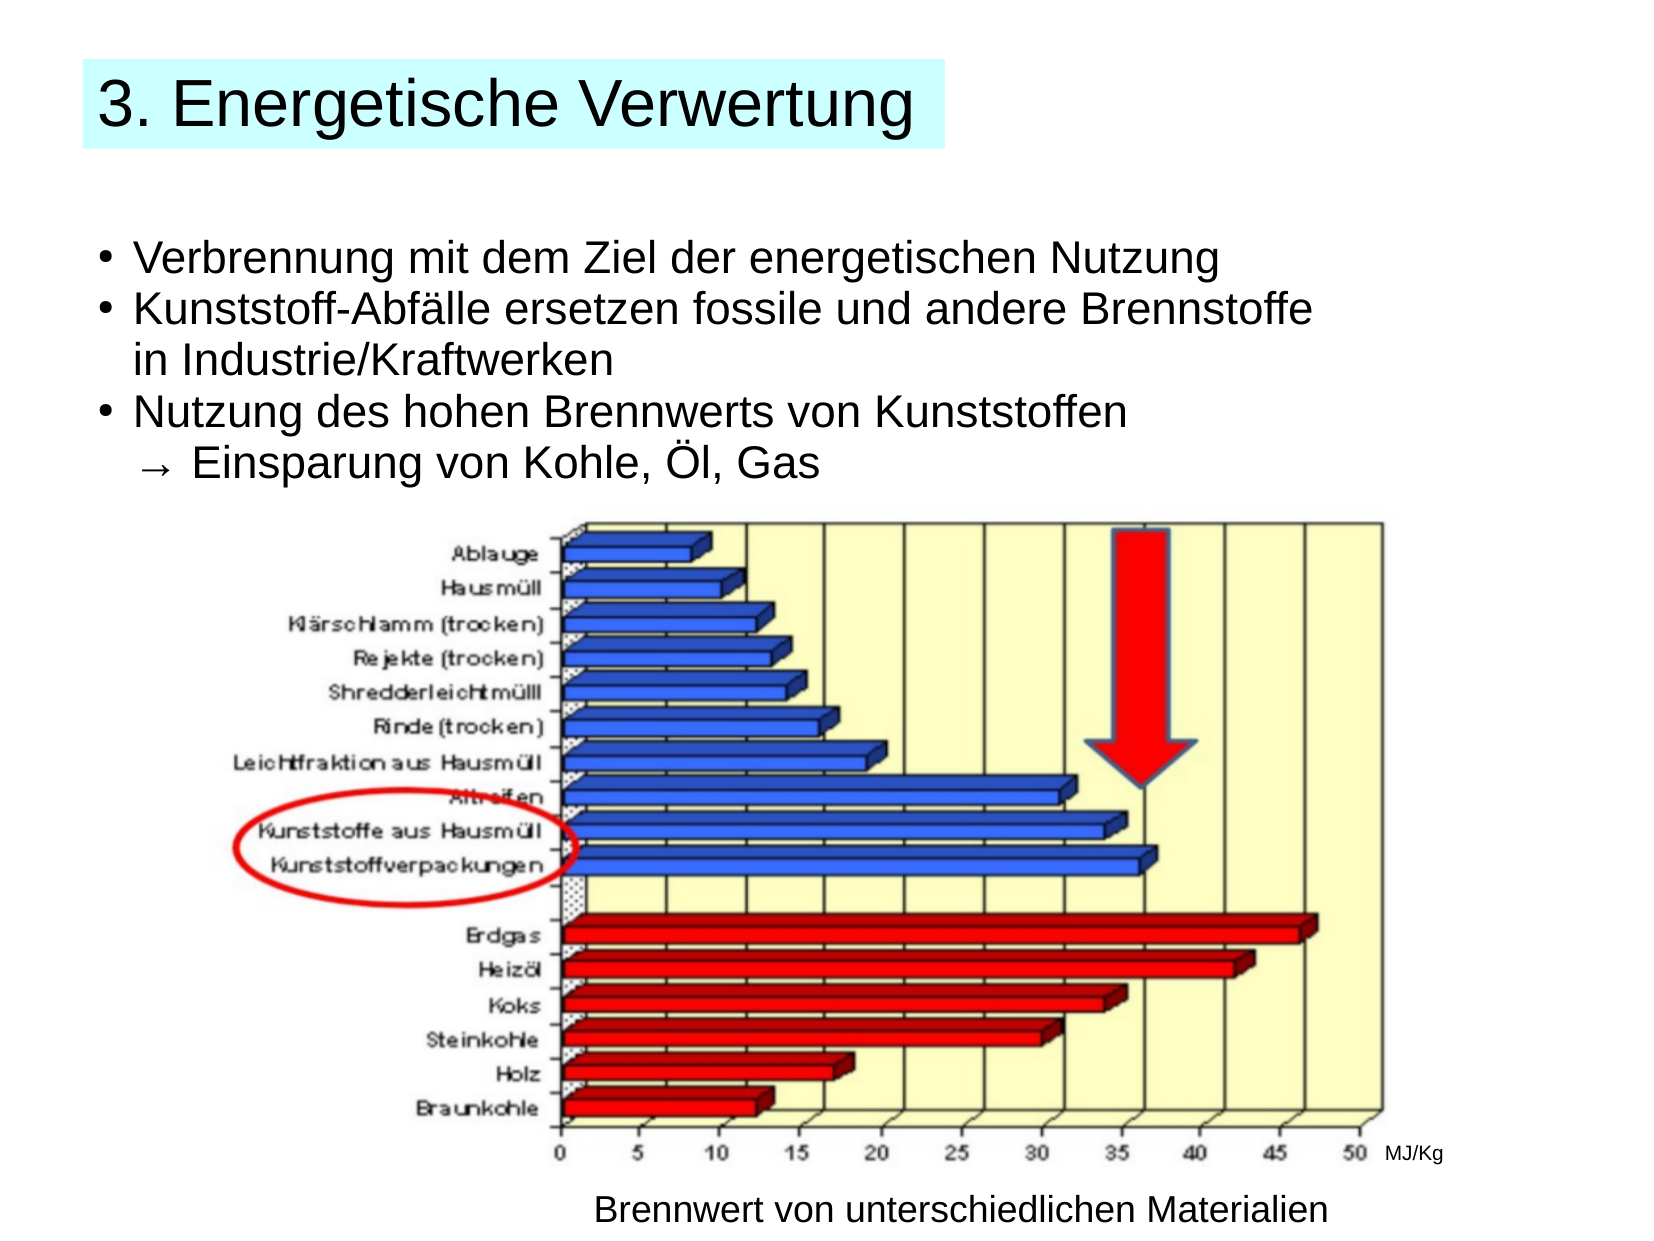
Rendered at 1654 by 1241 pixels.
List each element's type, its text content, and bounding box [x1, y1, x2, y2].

picture [200, 507, 1418, 1168]
text_box MJ/Kg [1370, 1133, 1465, 1172]
text_box 3. Energetische Verwertung [82, 59, 945, 149]
text_box Brennwert von unterschiedlichen Materialien [578, 1181, 1501, 1238]
text_box Verbrennung mit dem Ziel der energetischen Nutzung Kunststoff-Abfälle ersetzen fossile und andere Brennstoffe in Industrie/Kraftwerken Nutzung des hohen Brennwerts von Kunststoffen → Einsparung von Kohle, Öl, Gas [82, 224, 1571, 495]
